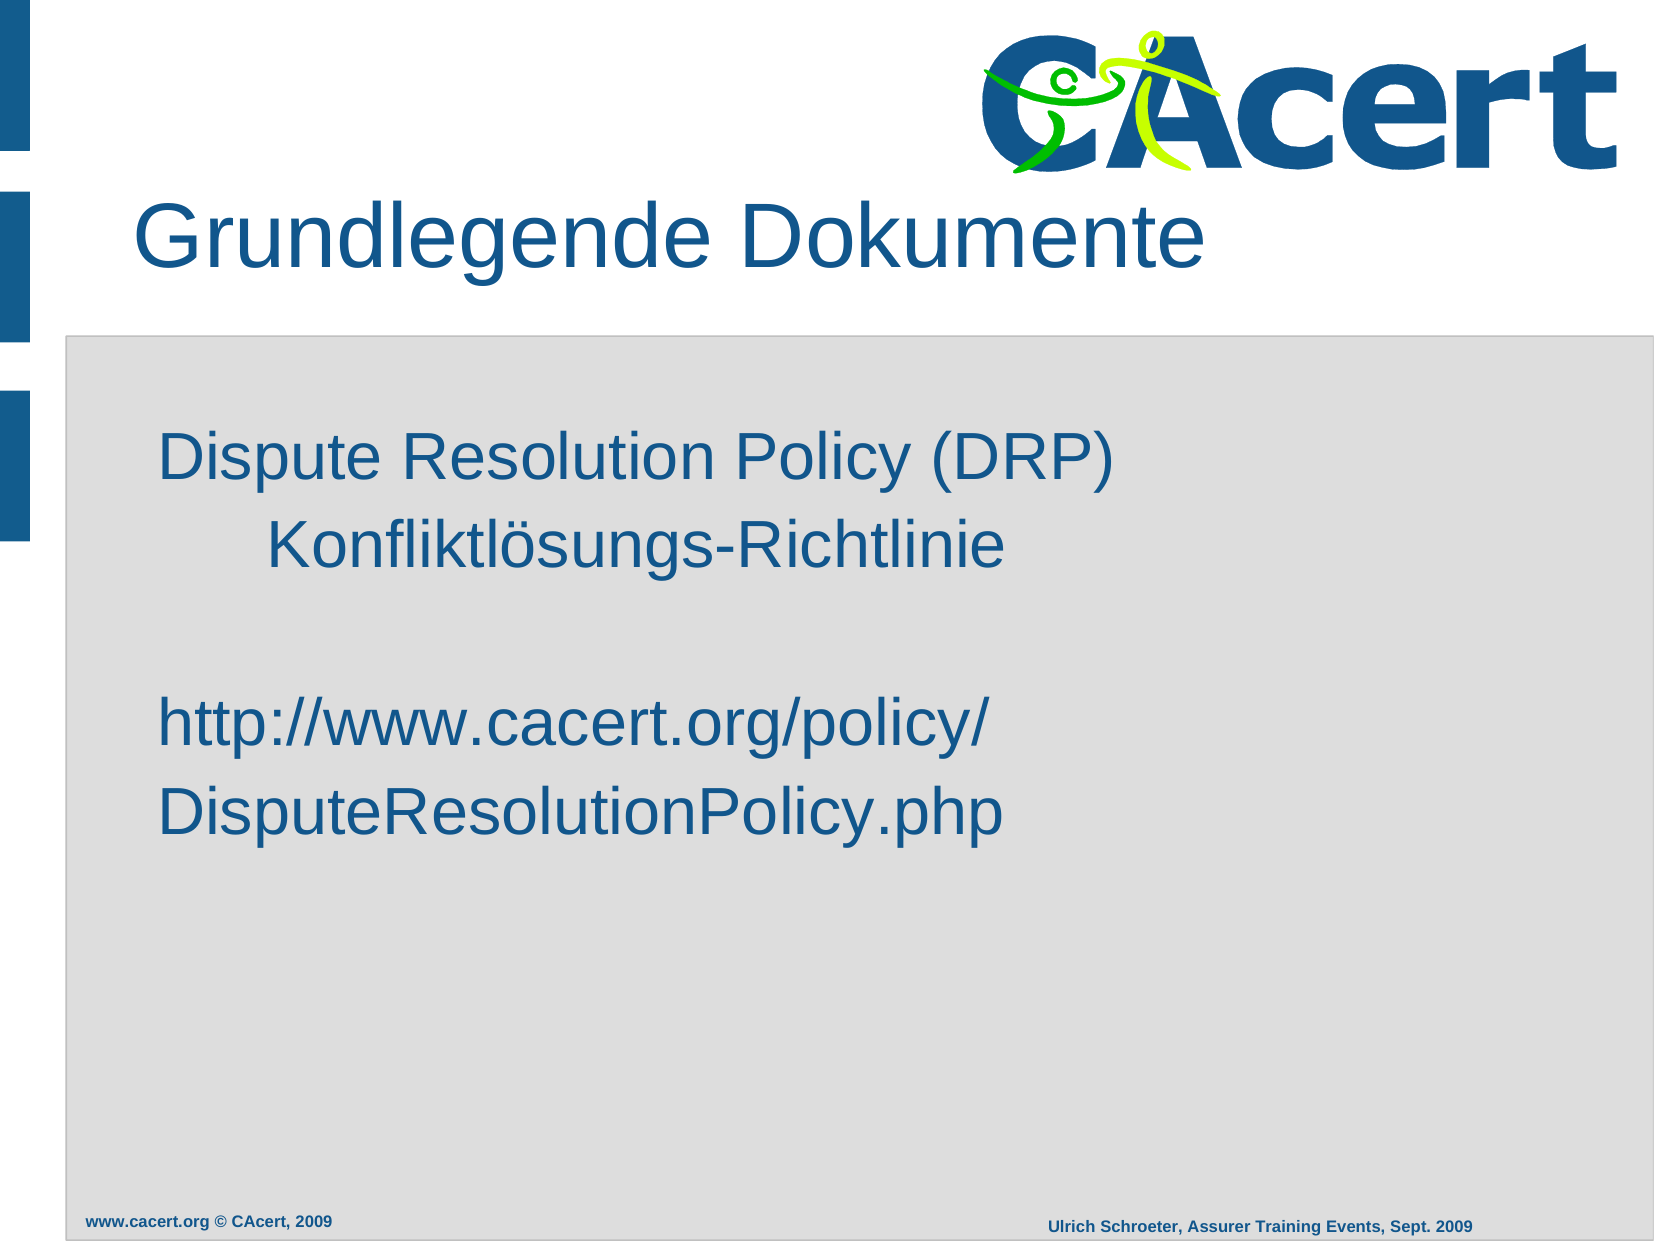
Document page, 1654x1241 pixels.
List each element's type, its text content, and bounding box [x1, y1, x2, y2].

text_box Grundlegende Dokumente [118, 177, 1224, 295]
text_box Dispute Resolution Policy (DRP) Konfliktlösungs-Richtlinie http://www.cacert.org/policy/ DisputeResolutionPolicy.php [142, 397, 1132, 856]
